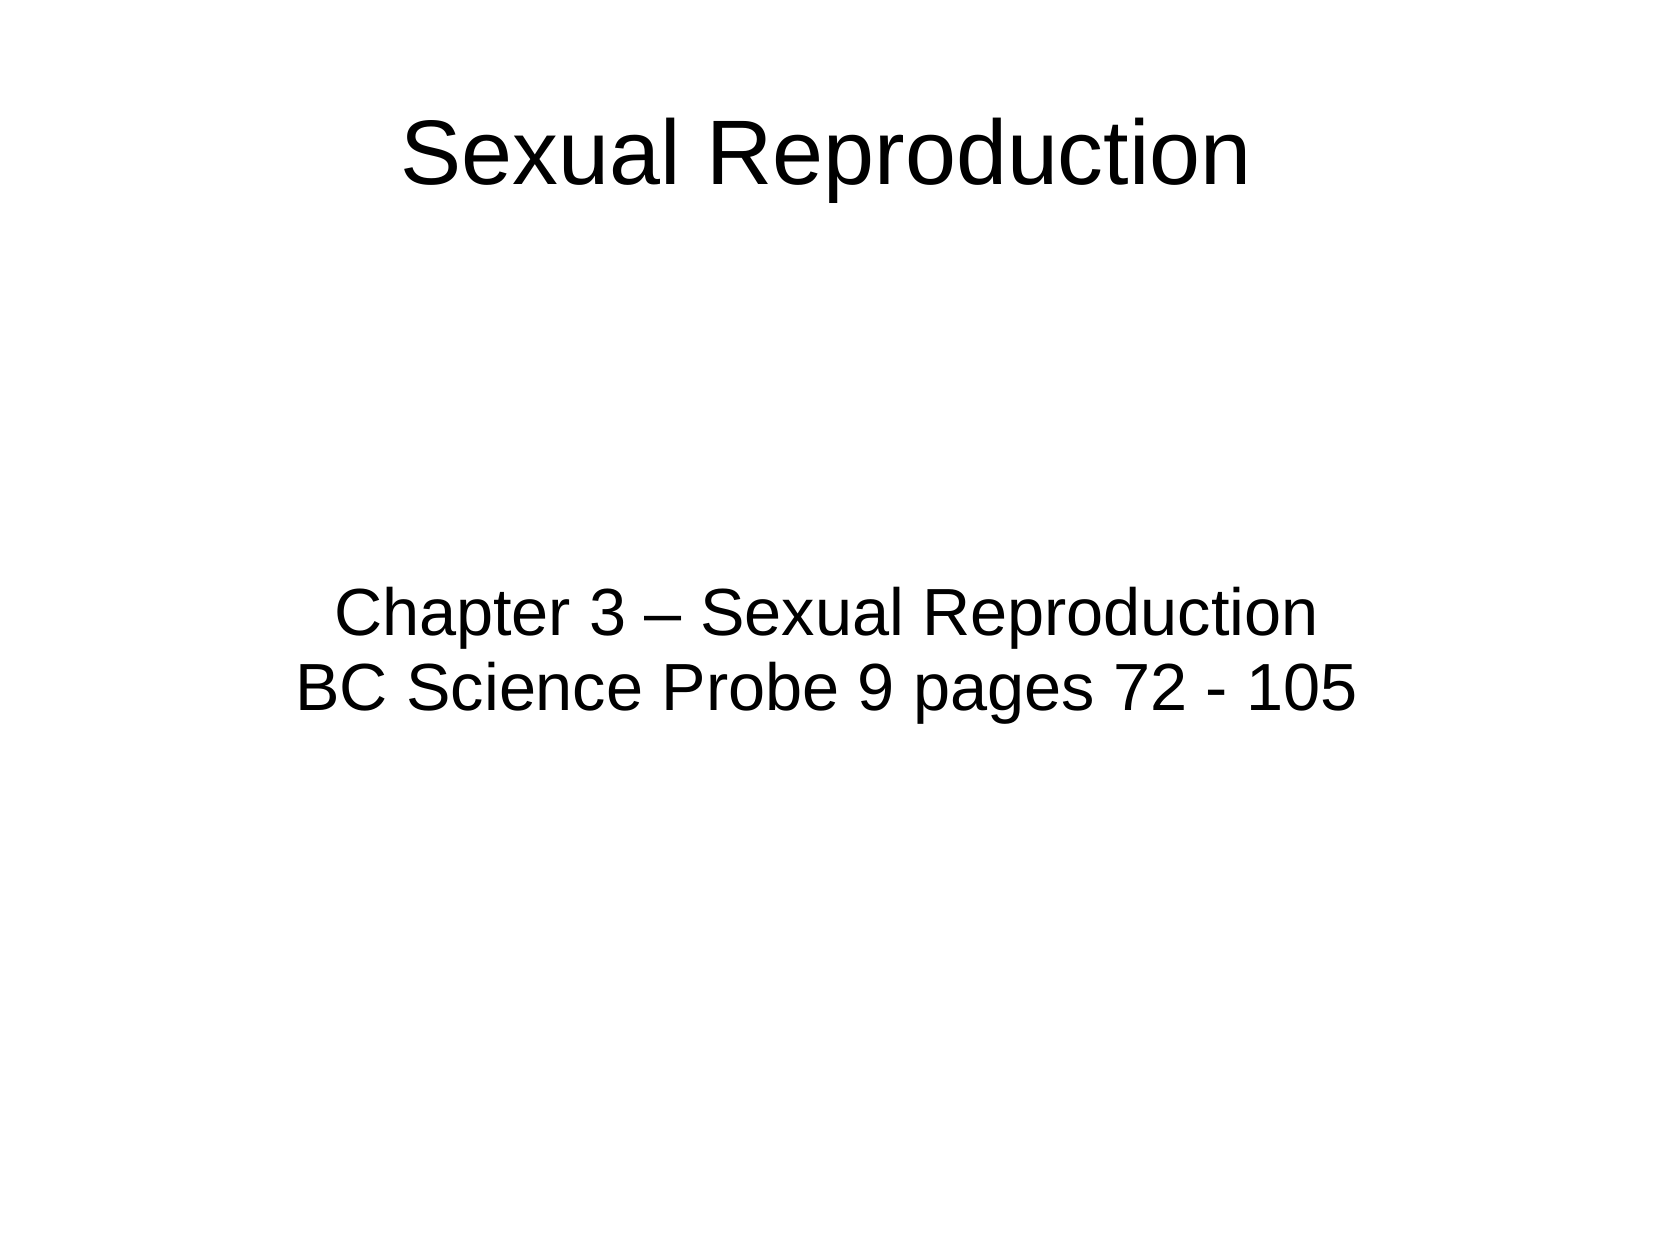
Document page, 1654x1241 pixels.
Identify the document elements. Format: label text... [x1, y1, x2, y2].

subtitle Chapter 3 – Sexual Reproduction BC Science Probe 9 pages 72 - 105 [82, 290, 1571, 1010]
title Sexual Reproduction [82, 49, 1571, 257]
